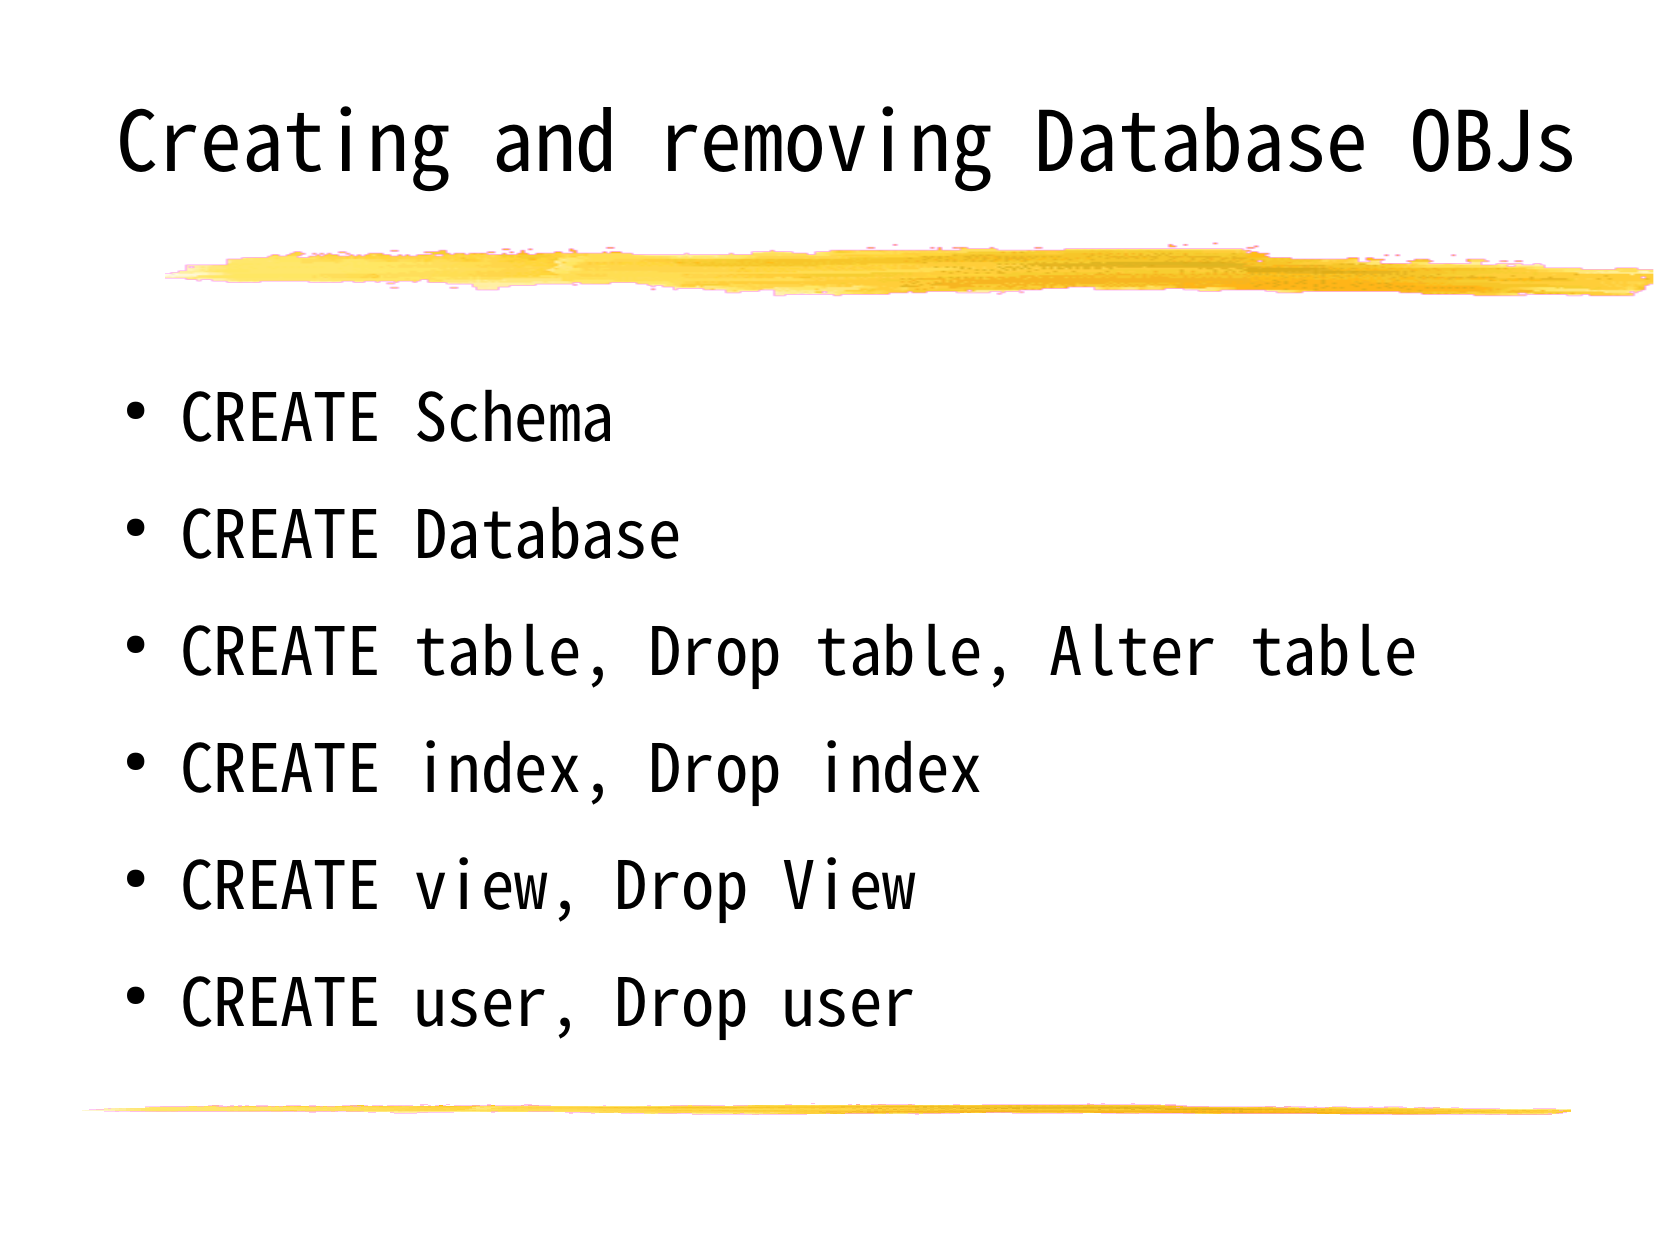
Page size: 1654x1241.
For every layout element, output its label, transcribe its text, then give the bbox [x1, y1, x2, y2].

picture [82, 1102, 1571, 1117]
list CREATE Schema CREATE Database CREATE table, Drop table, Alter table CREATE index, Drop index CREATE view, Drop View CREATE user, Drop user [124, 358, 1570, 1103]
title Creating and removing Database OBJs [76, 28, 1619, 236]
picture [165, 237, 1654, 308]
